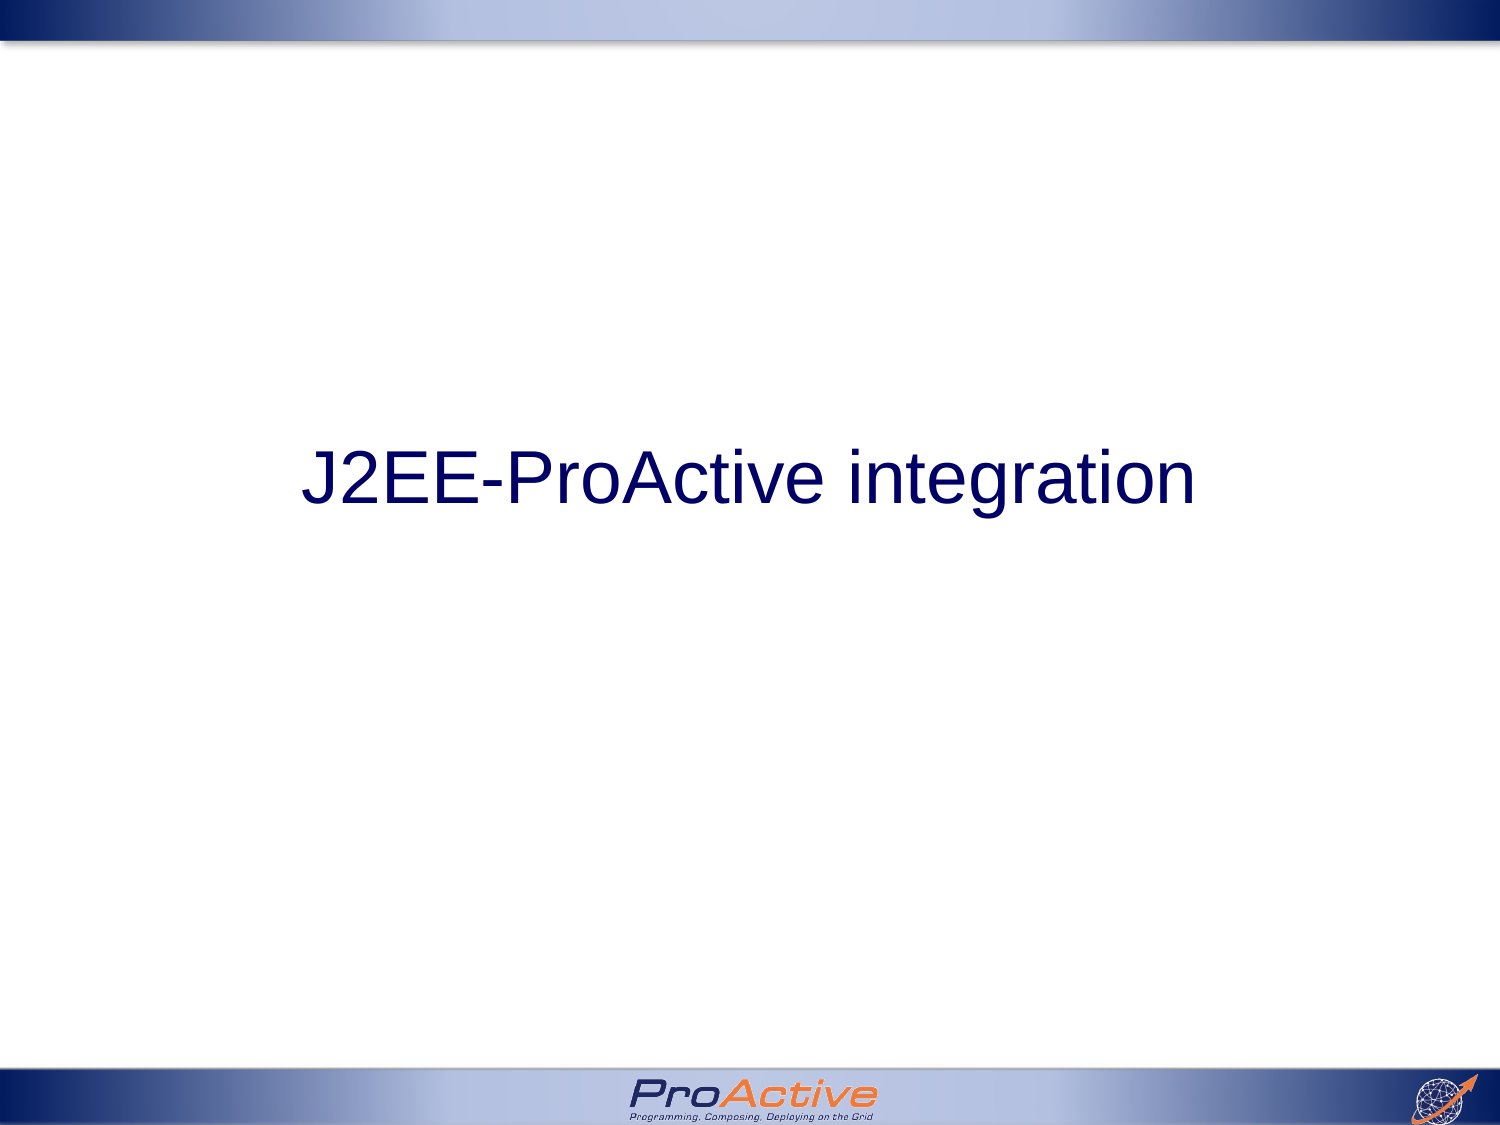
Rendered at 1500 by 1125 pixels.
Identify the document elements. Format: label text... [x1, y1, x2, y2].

picture [0, 1045, 1500, 1125]
title J2EE-ProActive integration [112, 356, 1388, 599]
picture [0, 0, 1500, 57]
